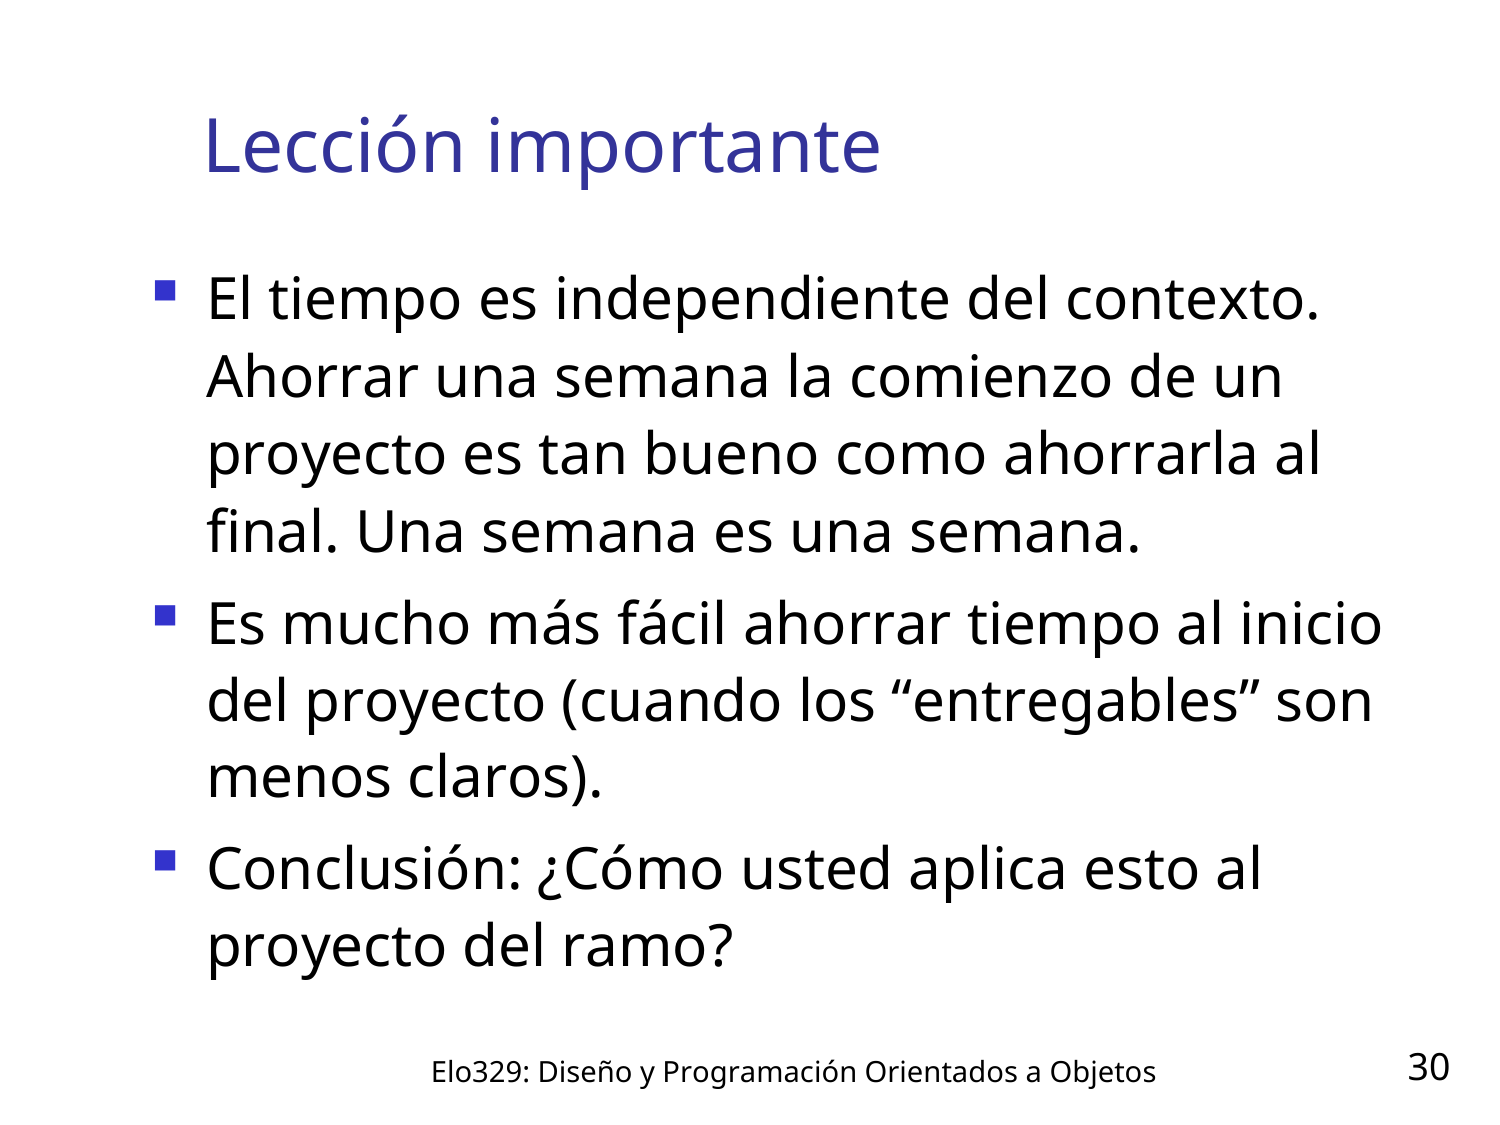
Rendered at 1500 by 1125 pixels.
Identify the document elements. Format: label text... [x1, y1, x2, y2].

list El tiempo es independiente del contexto. Ahorrar una semana la comienzo de un proyecto es tan bueno como ahorrarla al final. Una semana es una semana. Es mucho más fácil ahorrar tiempo al inicio del proyecto (cuando los “entregables” son menos claros). Conclusión: ¿Cómo usted aplica esto al proyecto del ramo? [137, 249, 1463, 1013]
title Lección importante [187, 37, 1466, 201]
